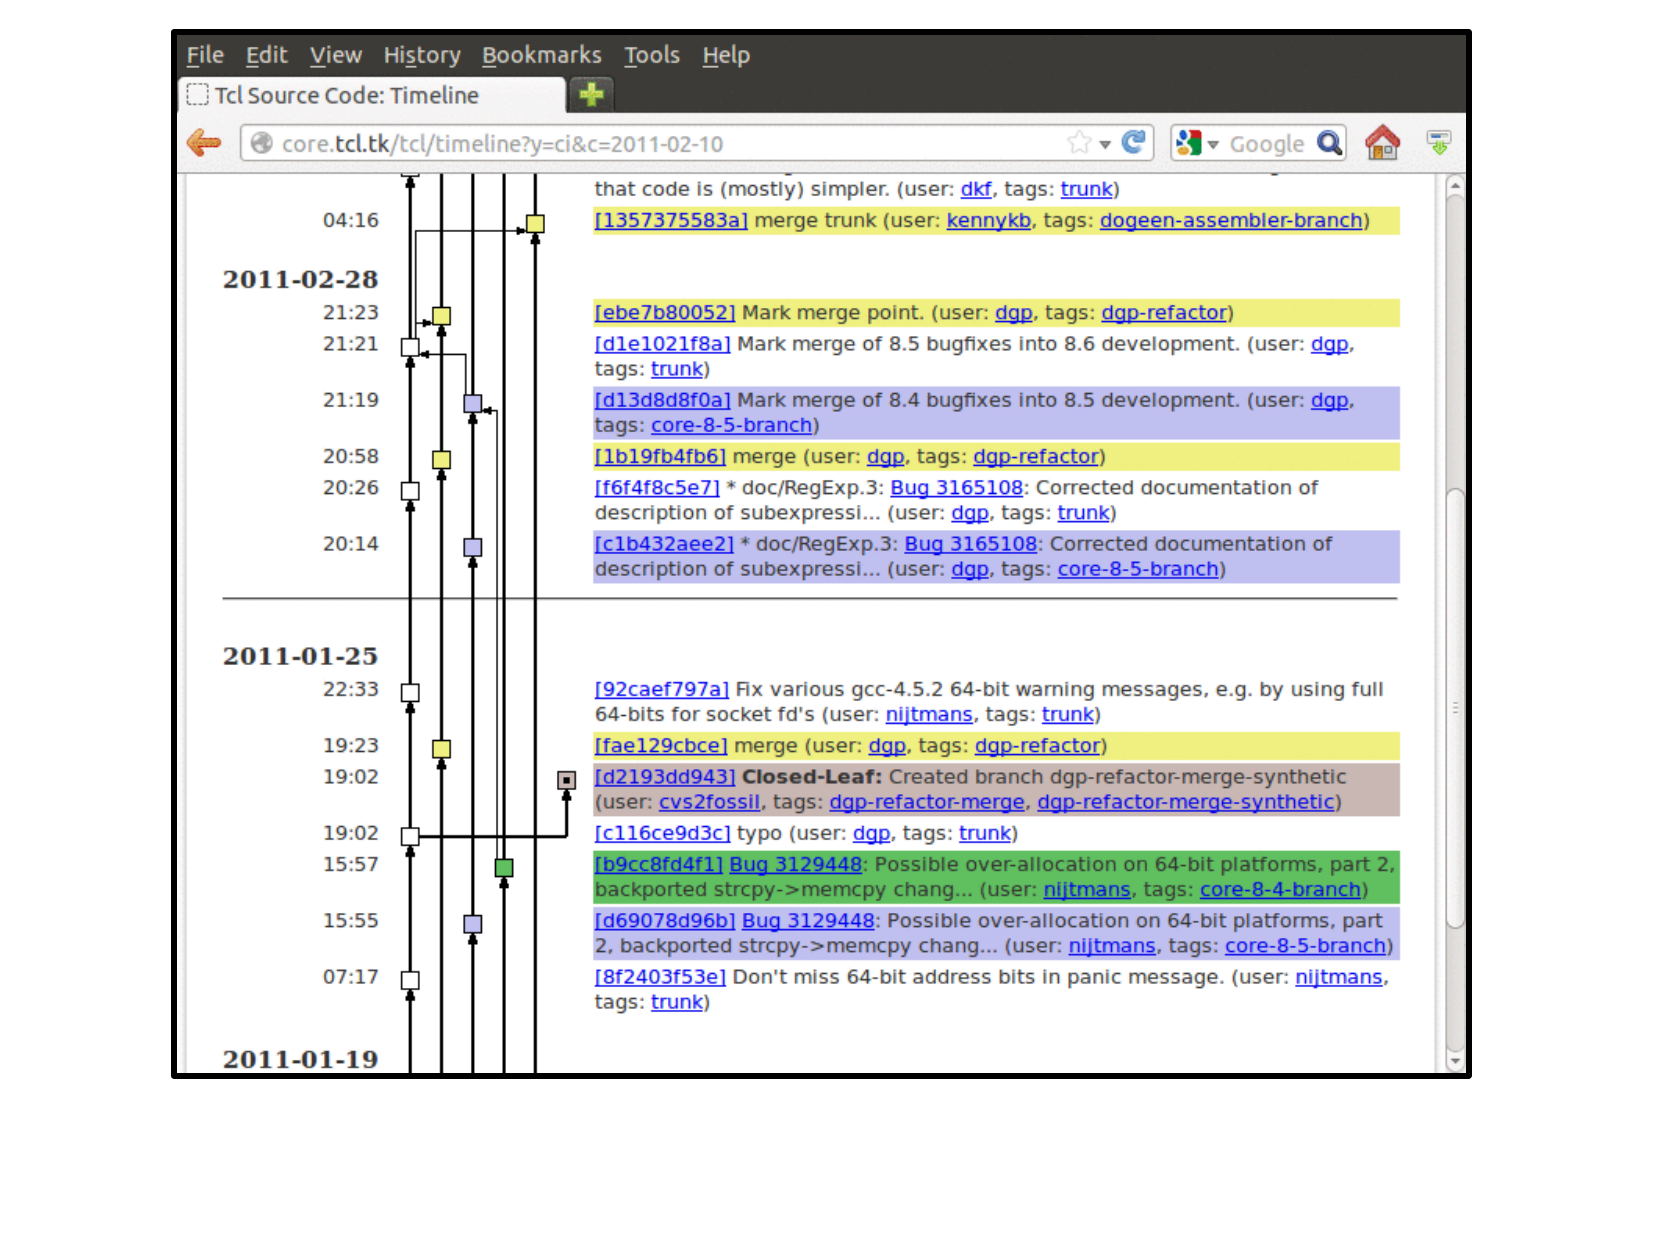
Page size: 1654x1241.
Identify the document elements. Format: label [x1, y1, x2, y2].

picture [176, 35, 1466, 1073]
